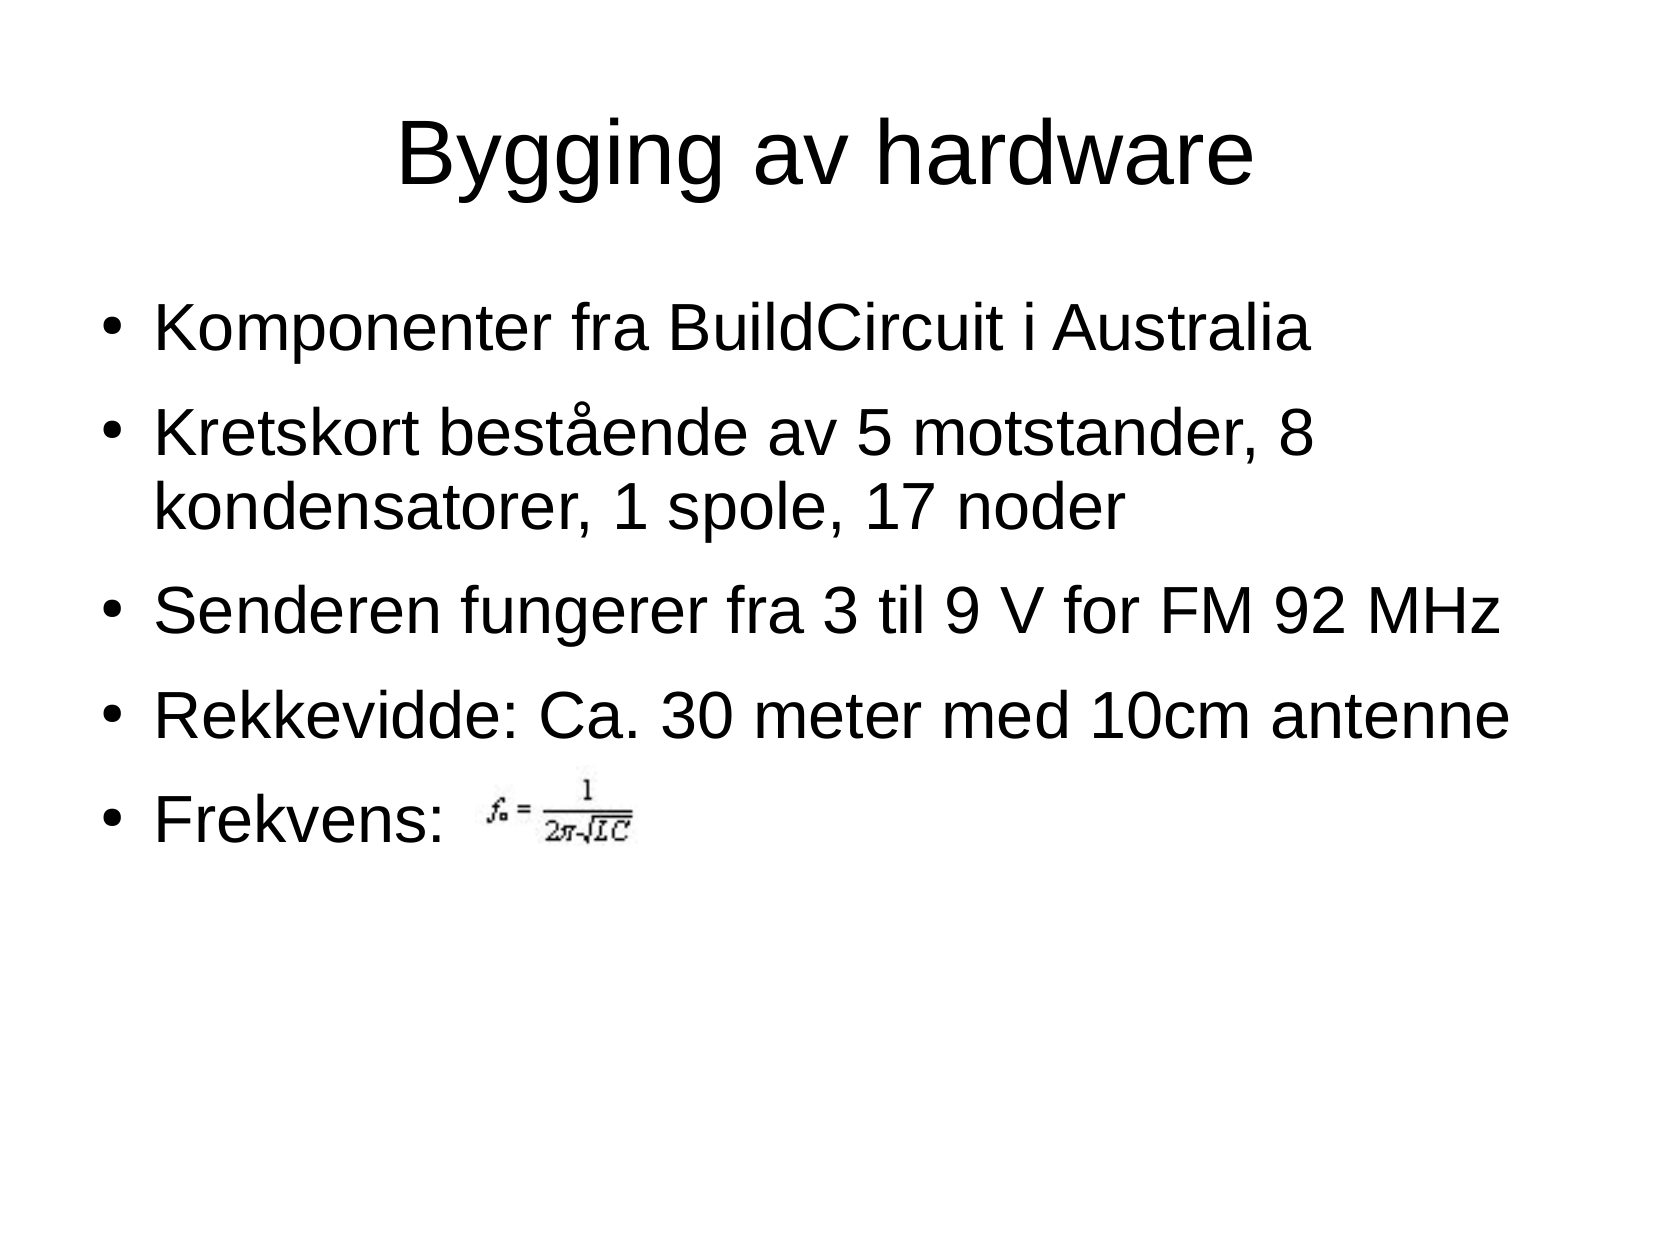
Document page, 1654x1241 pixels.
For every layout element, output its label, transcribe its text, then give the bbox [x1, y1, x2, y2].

list Komponenter fra BuildCircuit i Australia Kretskort bestående av 5 motstander, 8 kondensatorer, 1 spole, 17 noder Senderen fungerer fra 3 til 9 V for FM 92 MHz Rekkevidde: Ca. 30 meter med 10cm antenne Frekvens: [82, 290, 1571, 1010]
picture [475, 765, 646, 867]
title Bygging av hardware [82, 49, 1571, 257]
